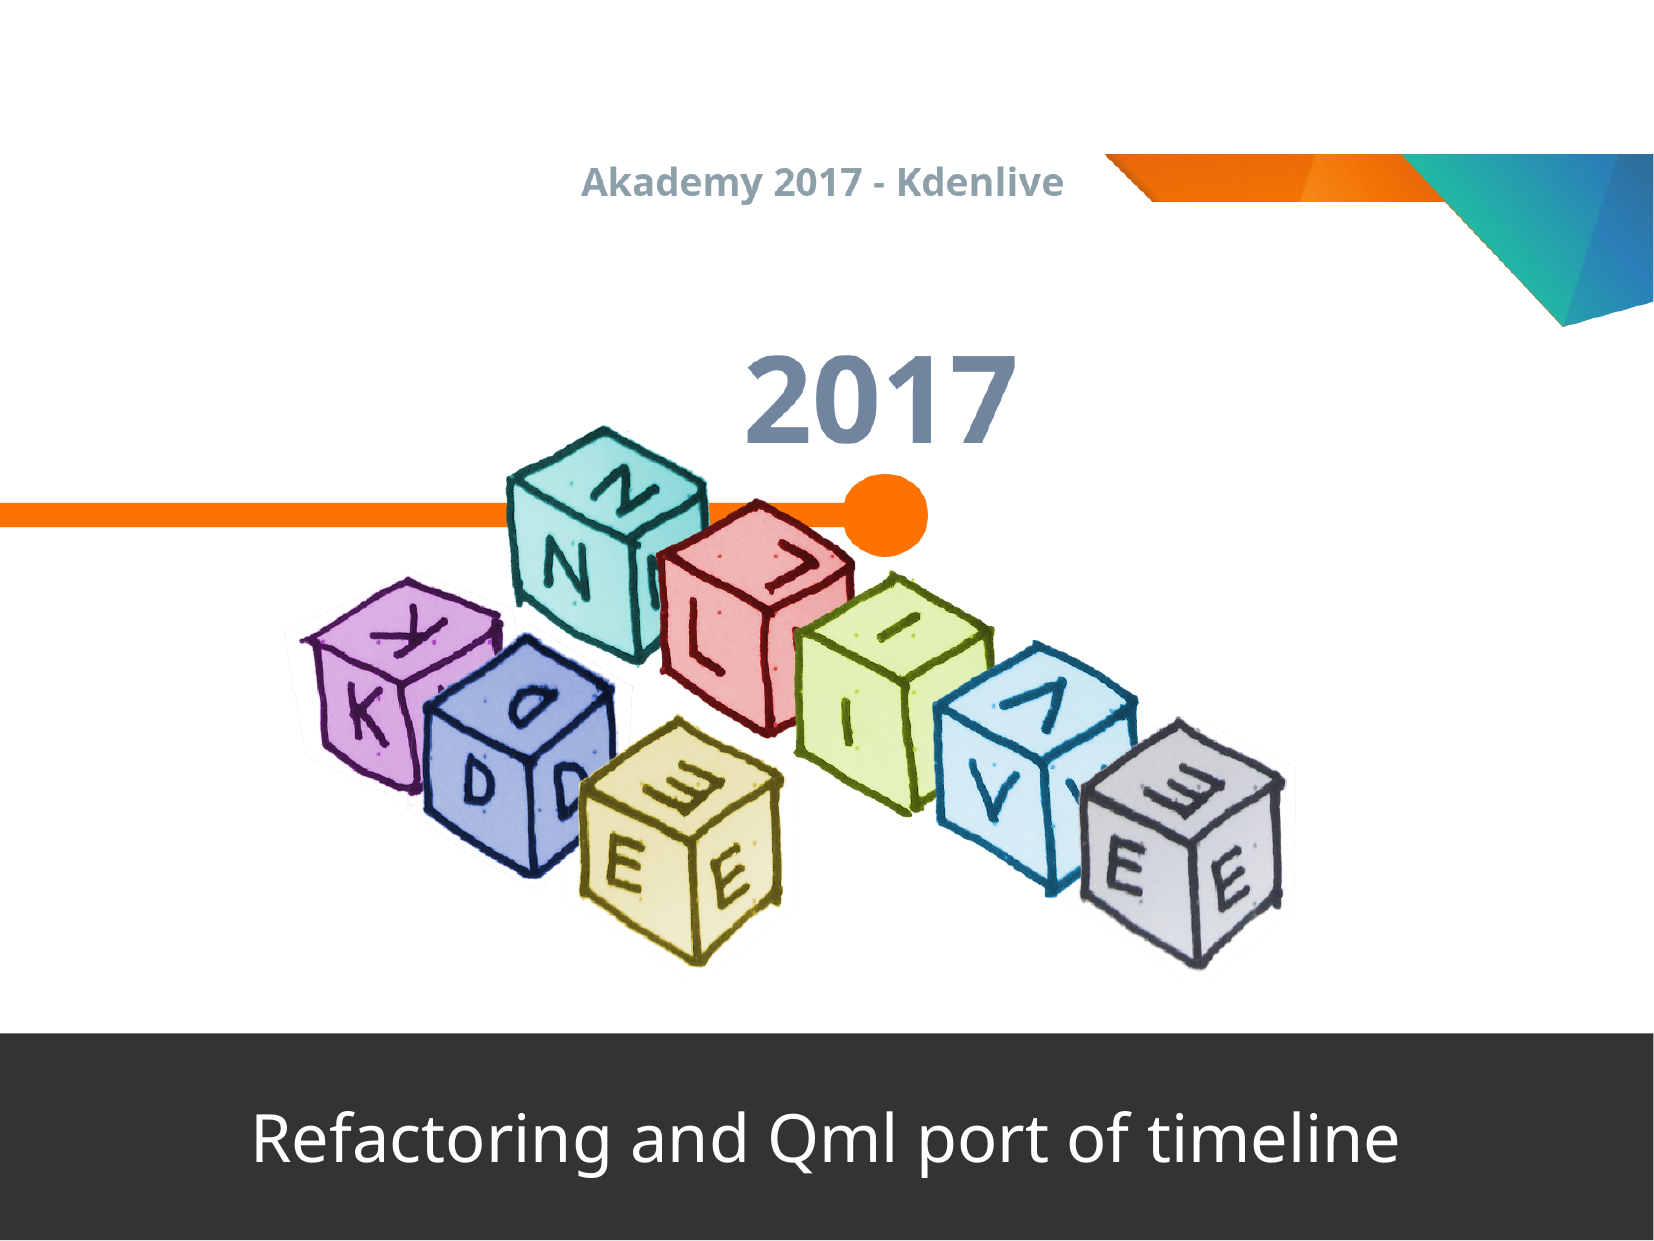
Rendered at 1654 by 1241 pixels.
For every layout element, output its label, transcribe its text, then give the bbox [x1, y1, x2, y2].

title Refactoring and Qml port of timeline [0, 1033, 1654, 1241]
picture [0, 154, 1654, 1033]
